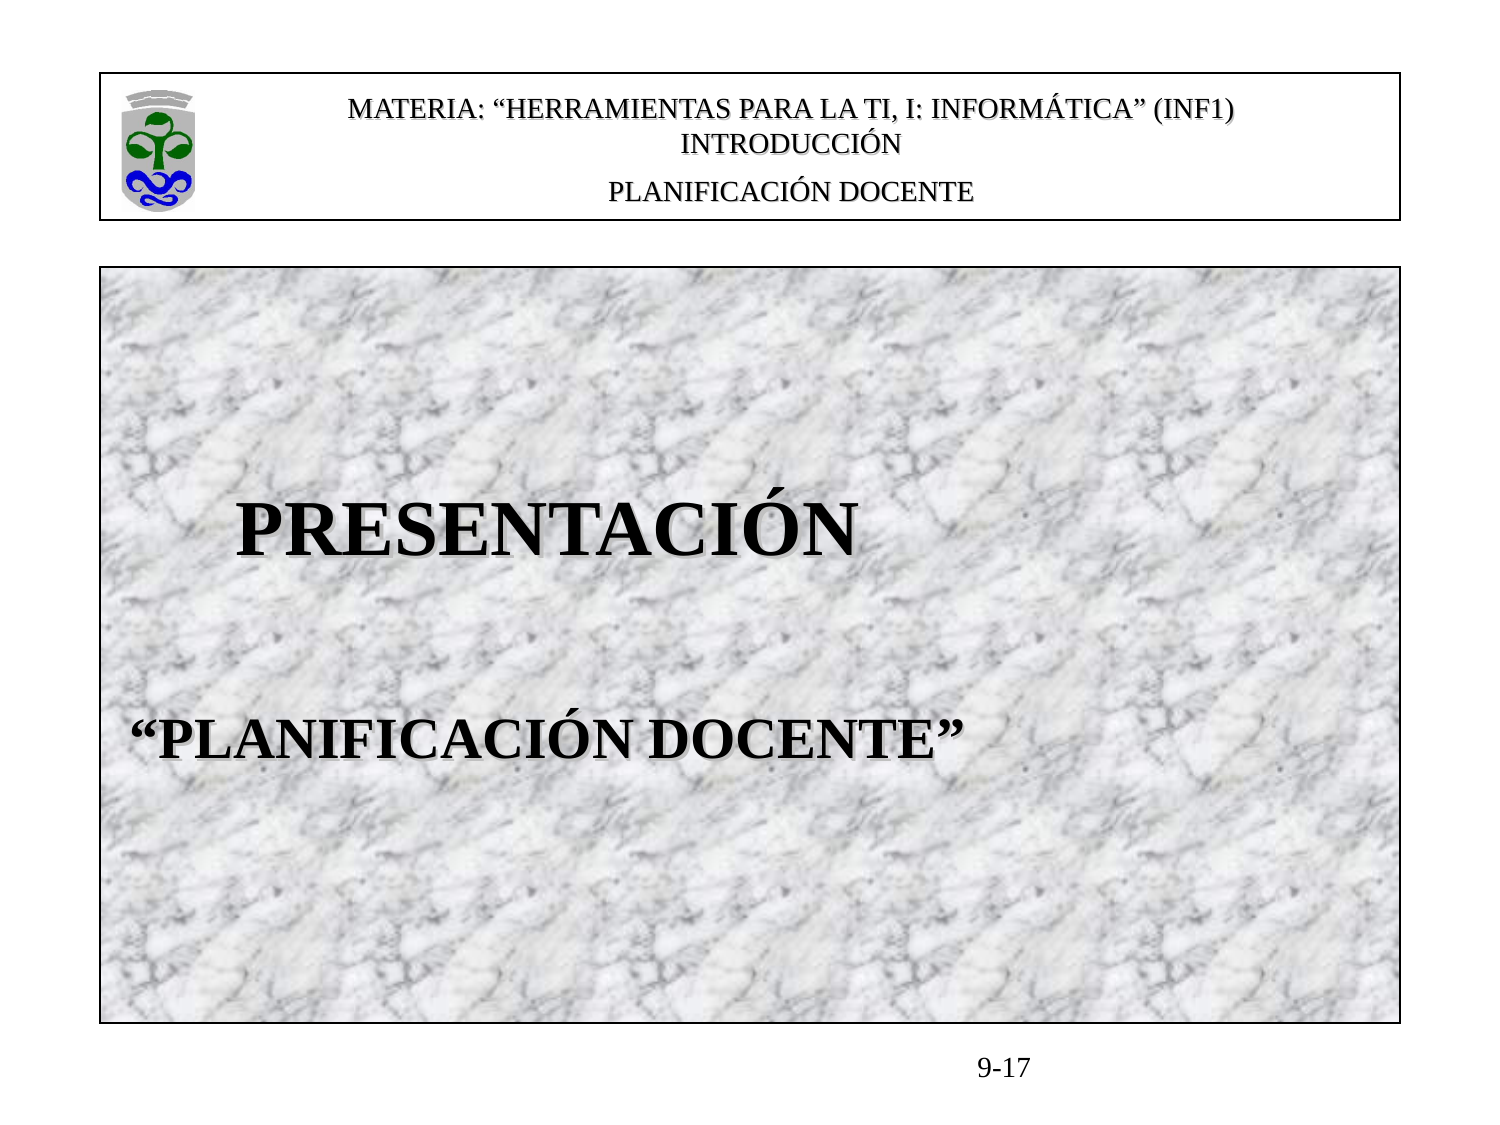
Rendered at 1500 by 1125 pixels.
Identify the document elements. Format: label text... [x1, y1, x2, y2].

text_box 9-17 [962, 1040, 1423, 1083]
text_box PRESENTACIÓN “PLANIFICACIÓN DOCENTE” [101, 268, 1399, 1022]
text_box PLANIFICACIÓN DOCENTE [147, 172, 1341, 223]
text_box MATERIA: “HERRAMIENTAS PARA LA TI, I: INFORMÁTICA” (INF1) INTRODUCCIÓN PLANIFICACIÓN DOCENTE [206, 81, 1377, 217]
